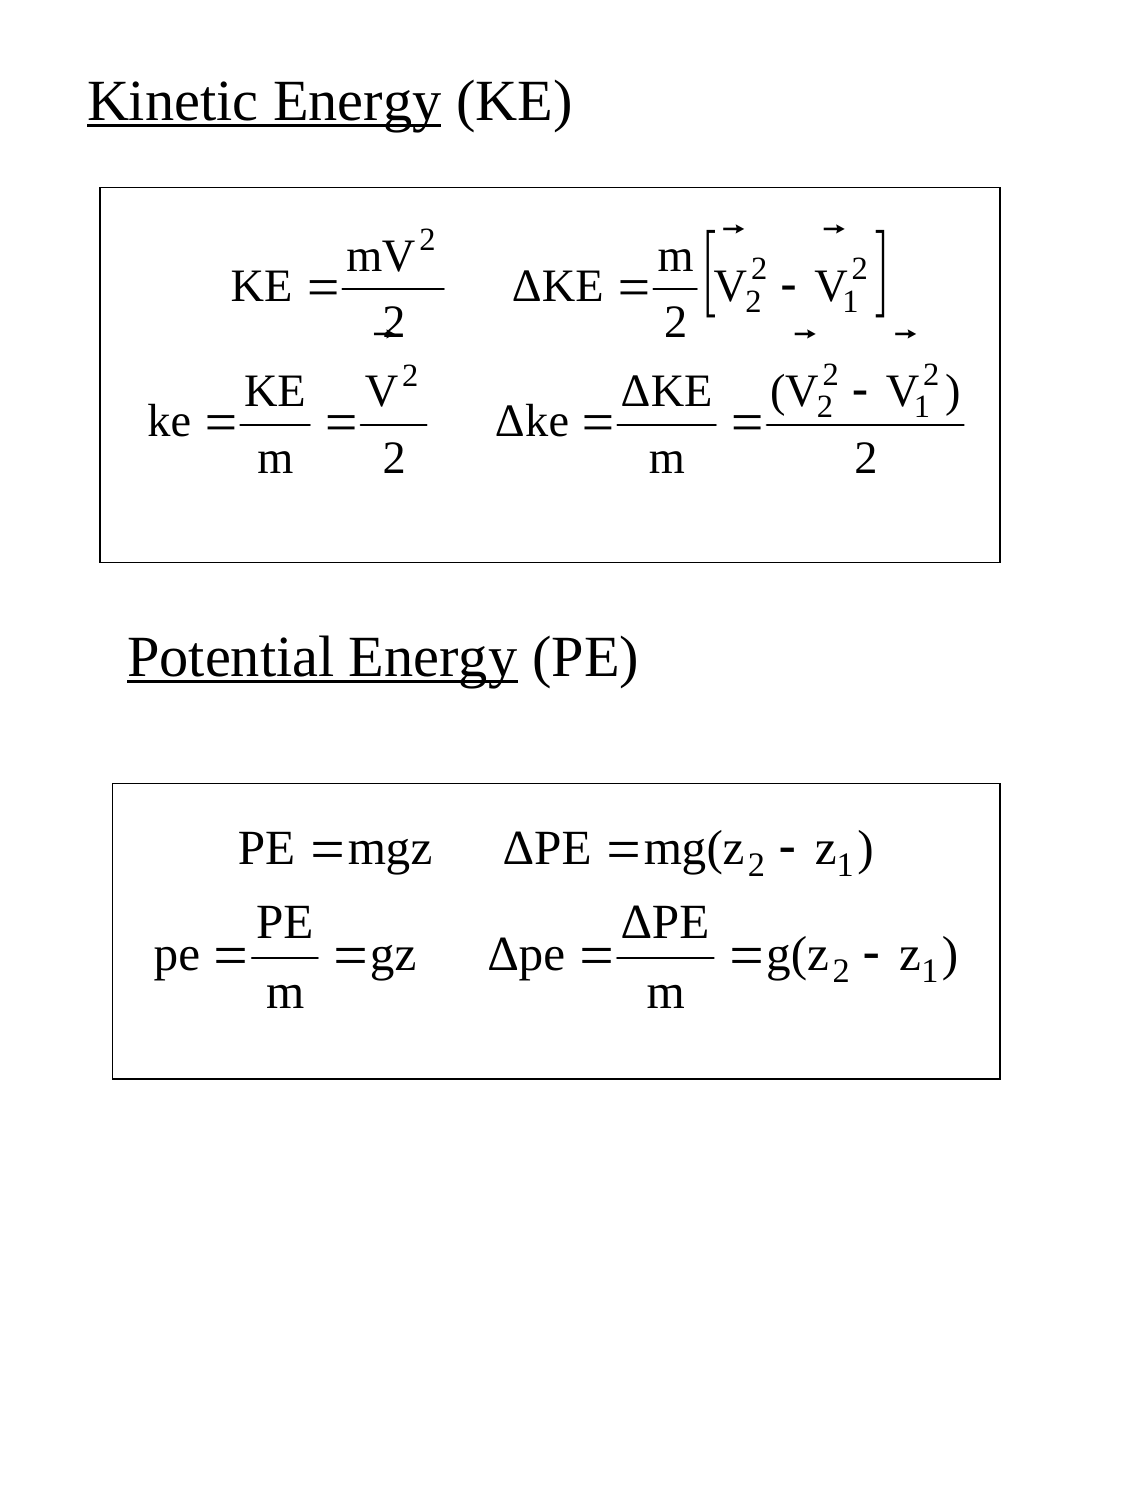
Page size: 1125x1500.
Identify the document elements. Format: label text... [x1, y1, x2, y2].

chart [138, 212, 974, 487]
text_box Potential Energy (PE) [112, 616, 741, 697]
chart [144, 812, 969, 1024]
text_box Kinetic Energy (KE) [72, 61, 700, 142]
